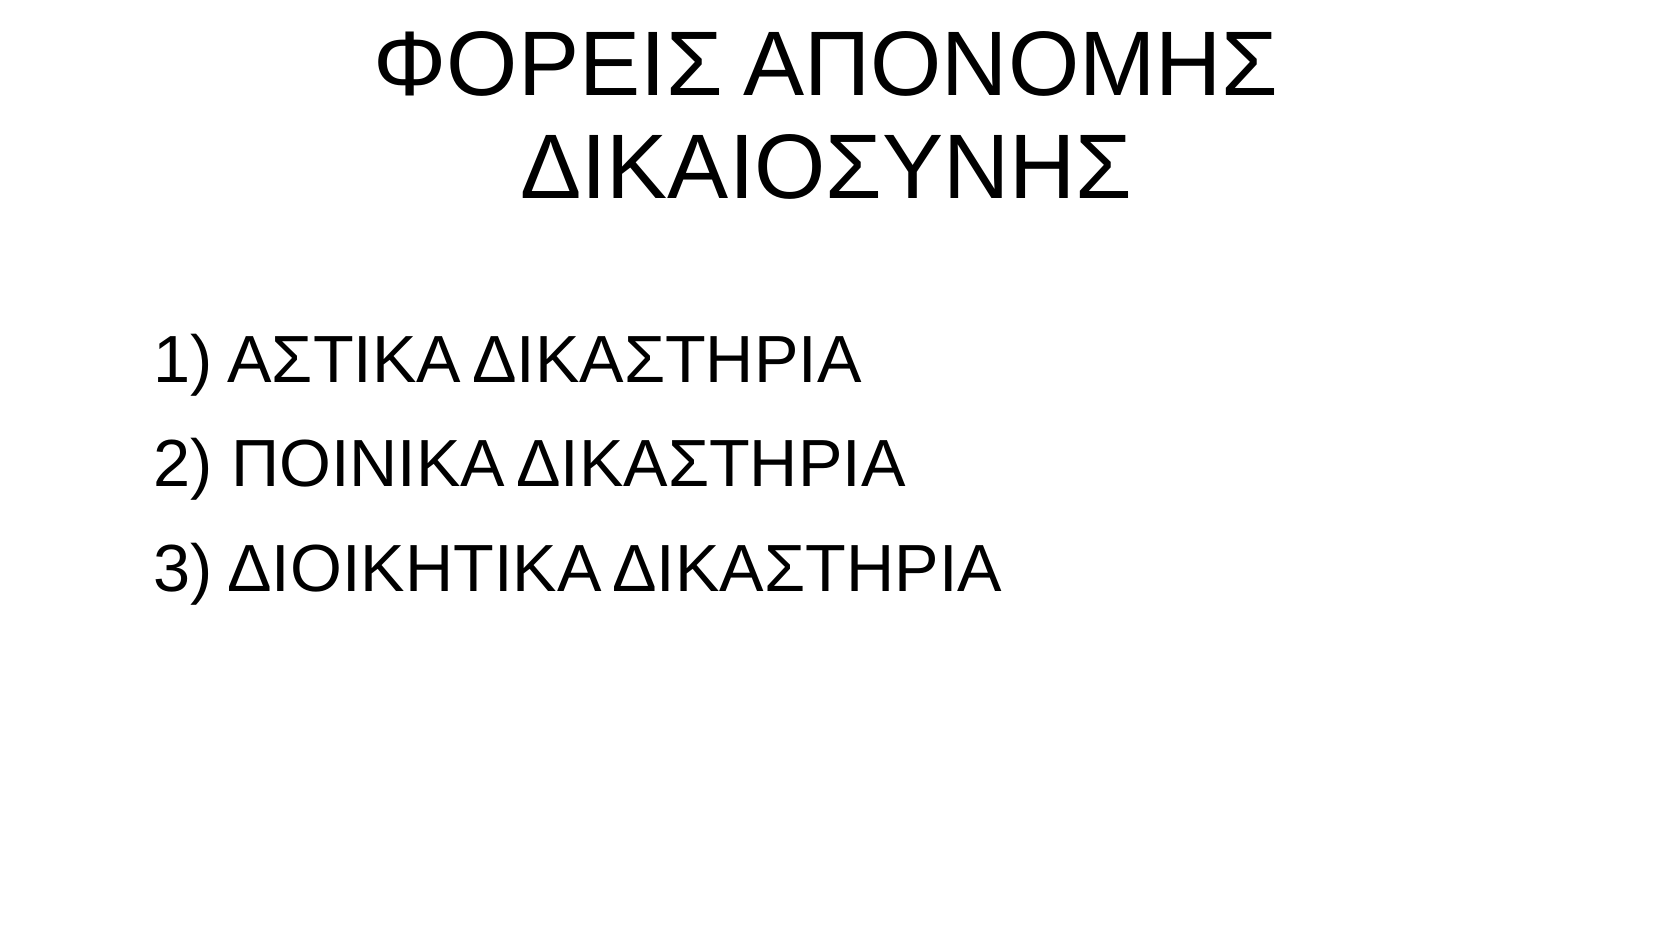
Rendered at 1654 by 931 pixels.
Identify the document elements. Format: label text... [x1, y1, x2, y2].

list 1) ΑΣΤΙΚΑ ΔΙΚΑΣΤΗΡΙΑ 2) ΠΟΙΝΙΚΑ ΔΙΚΑΣΤΗΡΙΑ 3) ΔΙΟΙΚΗΤΙΚΑ ΔΙΚΑΣΤΗΡΙΑ [82, 217, 1571, 758]
title ΦΟΡΕΙΣ ΑΠΟΝΟΜΗΣ ΔΙΚΑΙΟΣΥΝΗΣ [82, 12, 1571, 217]
